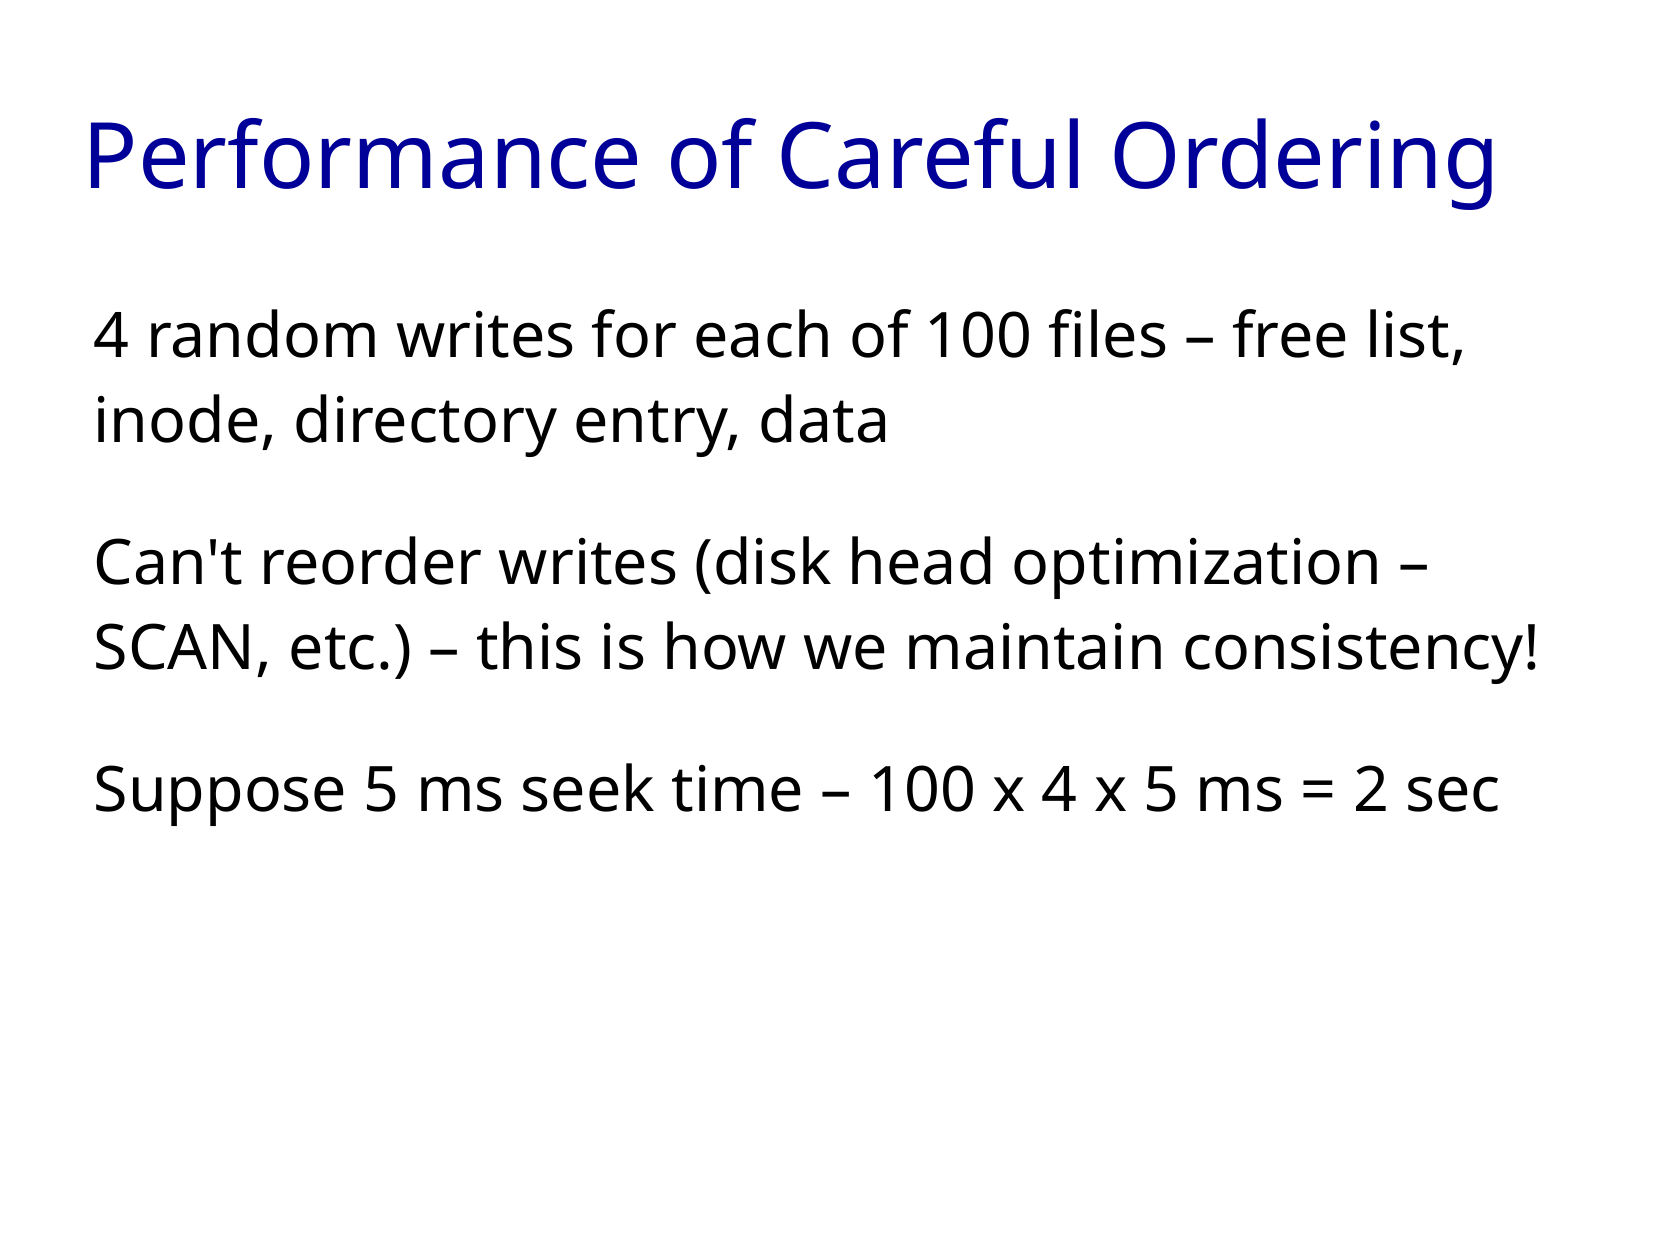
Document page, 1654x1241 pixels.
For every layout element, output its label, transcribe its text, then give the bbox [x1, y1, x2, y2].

list 4 random writes for each of 100 files – free list, inode, directory entry, data Can't reorder writes (disk head optimization – SCAN, etc.) – this is how we maintain consistency! Suppose 5 ms seek time – 100 x 4 x 5 ms = 2 sec [60, 290, 1571, 1096]
title Performance of Careful Ordering [82, 49, 1571, 257]
